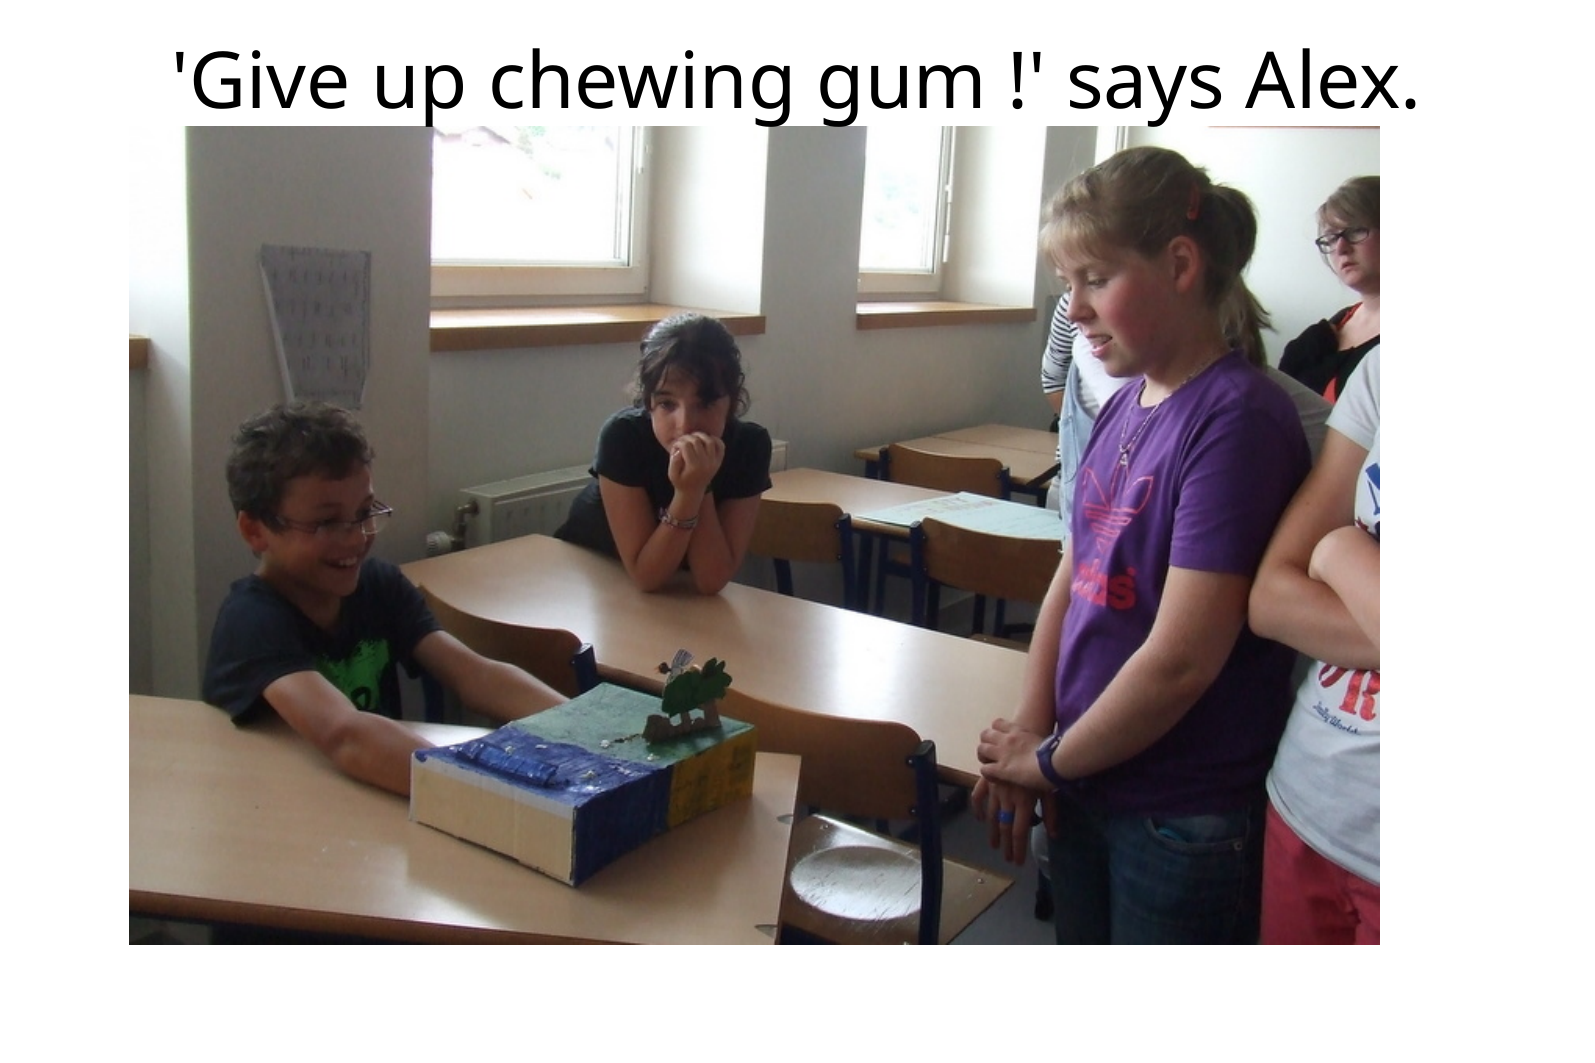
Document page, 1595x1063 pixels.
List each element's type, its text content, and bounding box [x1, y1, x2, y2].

title 'Give up chewing gum !' says Alex. [79, 0, 1515, 276]
picture [129, 276, 1380, 945]
